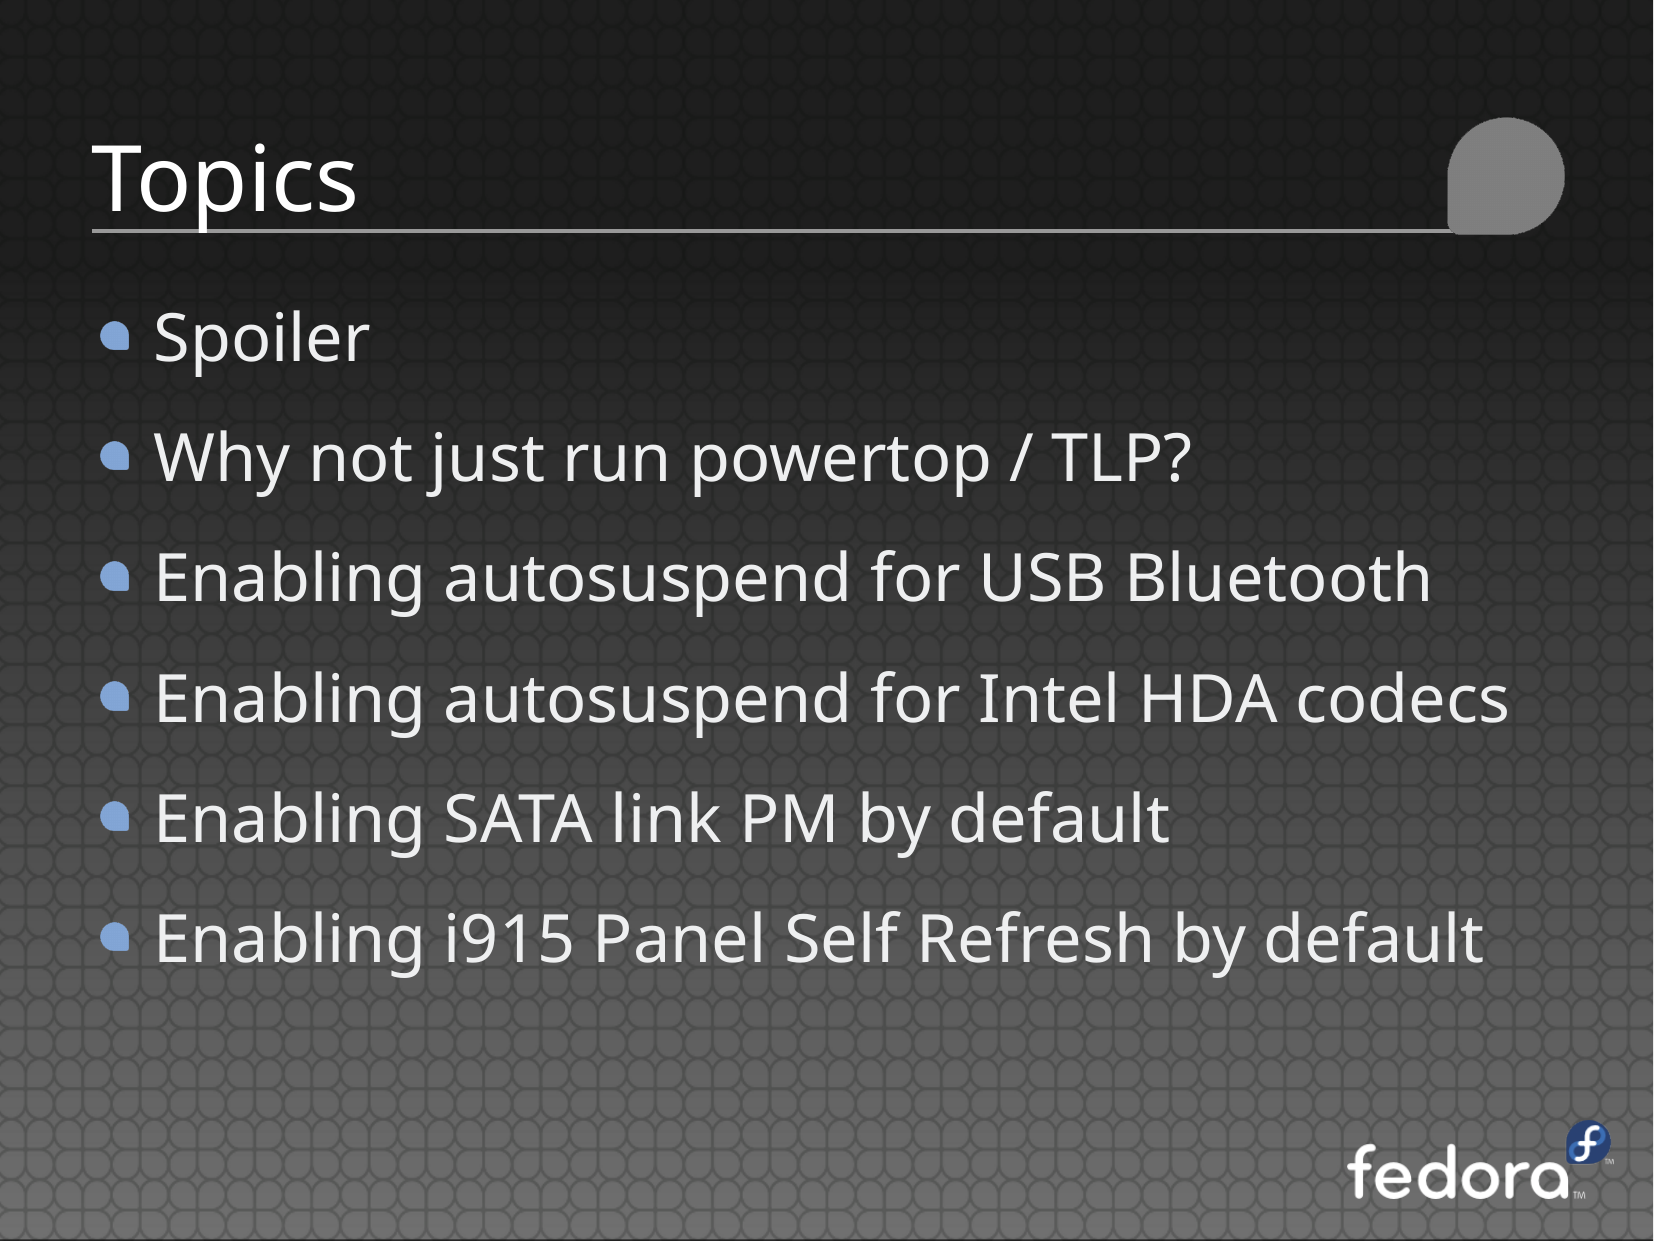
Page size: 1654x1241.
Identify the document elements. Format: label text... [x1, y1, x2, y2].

list Spoiler Why not just run powertop / TLP? Enabling autosuspend for USB Bluetooth Enabling autosuspend for Intel HDA codecs Enabling SATA link PM by default Enabling i915 Panel Self Refresh by default [82, 290, 1615, 1095]
title Topics [91, 82, 1514, 269]
picture [0, 0, 1654, 1241]
